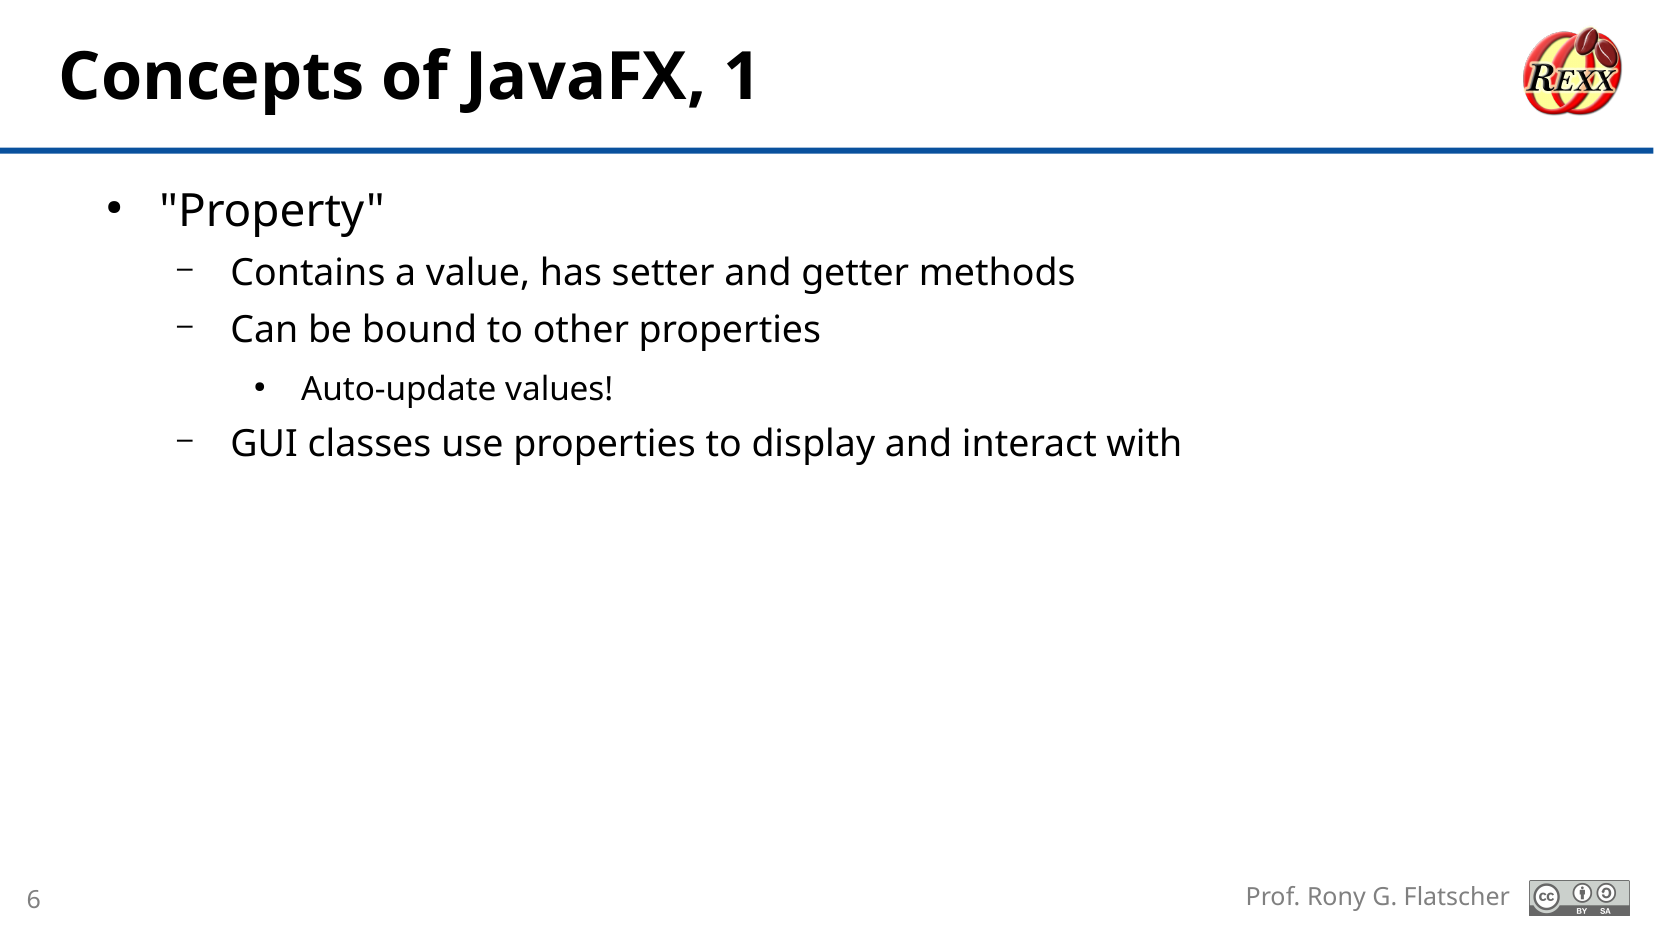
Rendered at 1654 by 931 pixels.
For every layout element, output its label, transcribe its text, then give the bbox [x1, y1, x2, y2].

title Concepts of JavaFX, 1 [0, 0, 1625, 148]
list "Property" Contains a value, has setter and getter methods Can be bound to other properties Auto-update values! GUI classes use properties to display and interact with [88, 177, 1577, 857]
